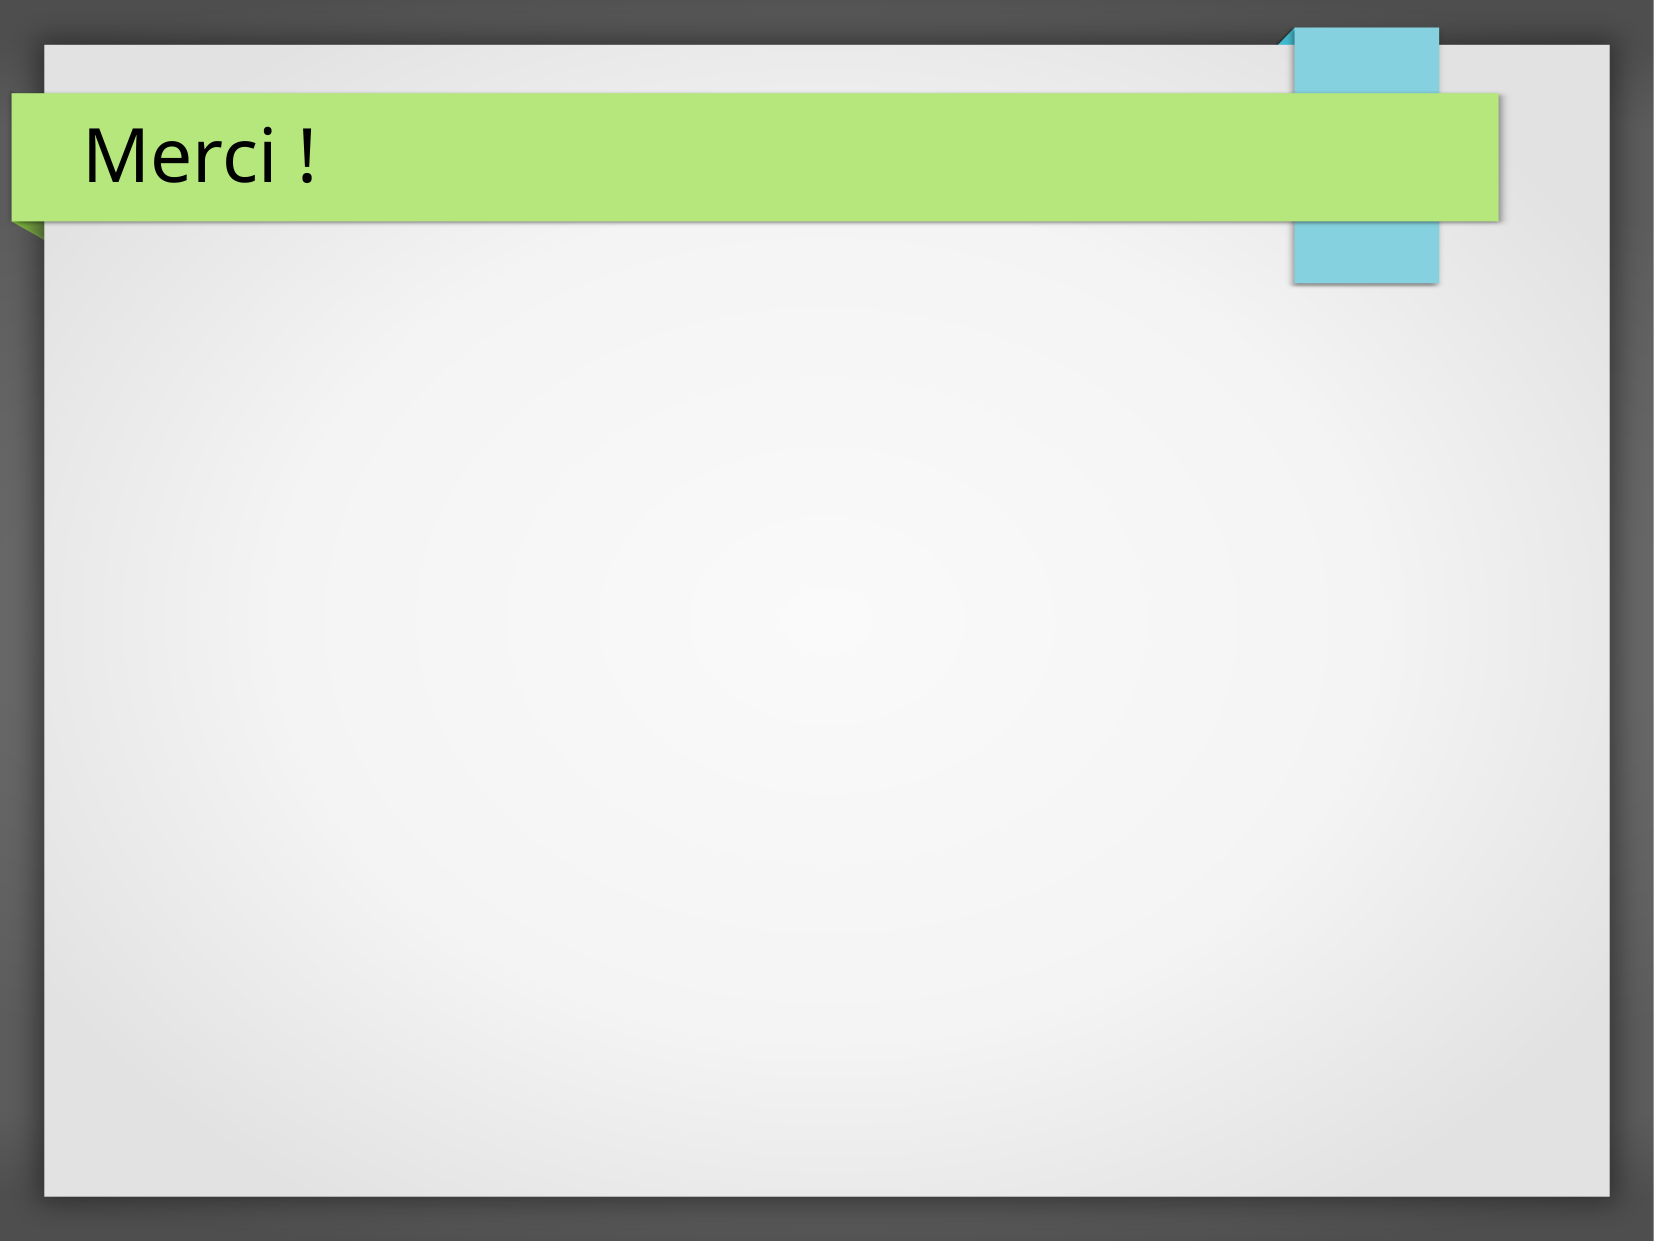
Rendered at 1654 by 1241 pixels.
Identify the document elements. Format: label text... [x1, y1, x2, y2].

picture [0, 0, 1654, 1241]
title Merci ! [82, 94, 1264, 213]
